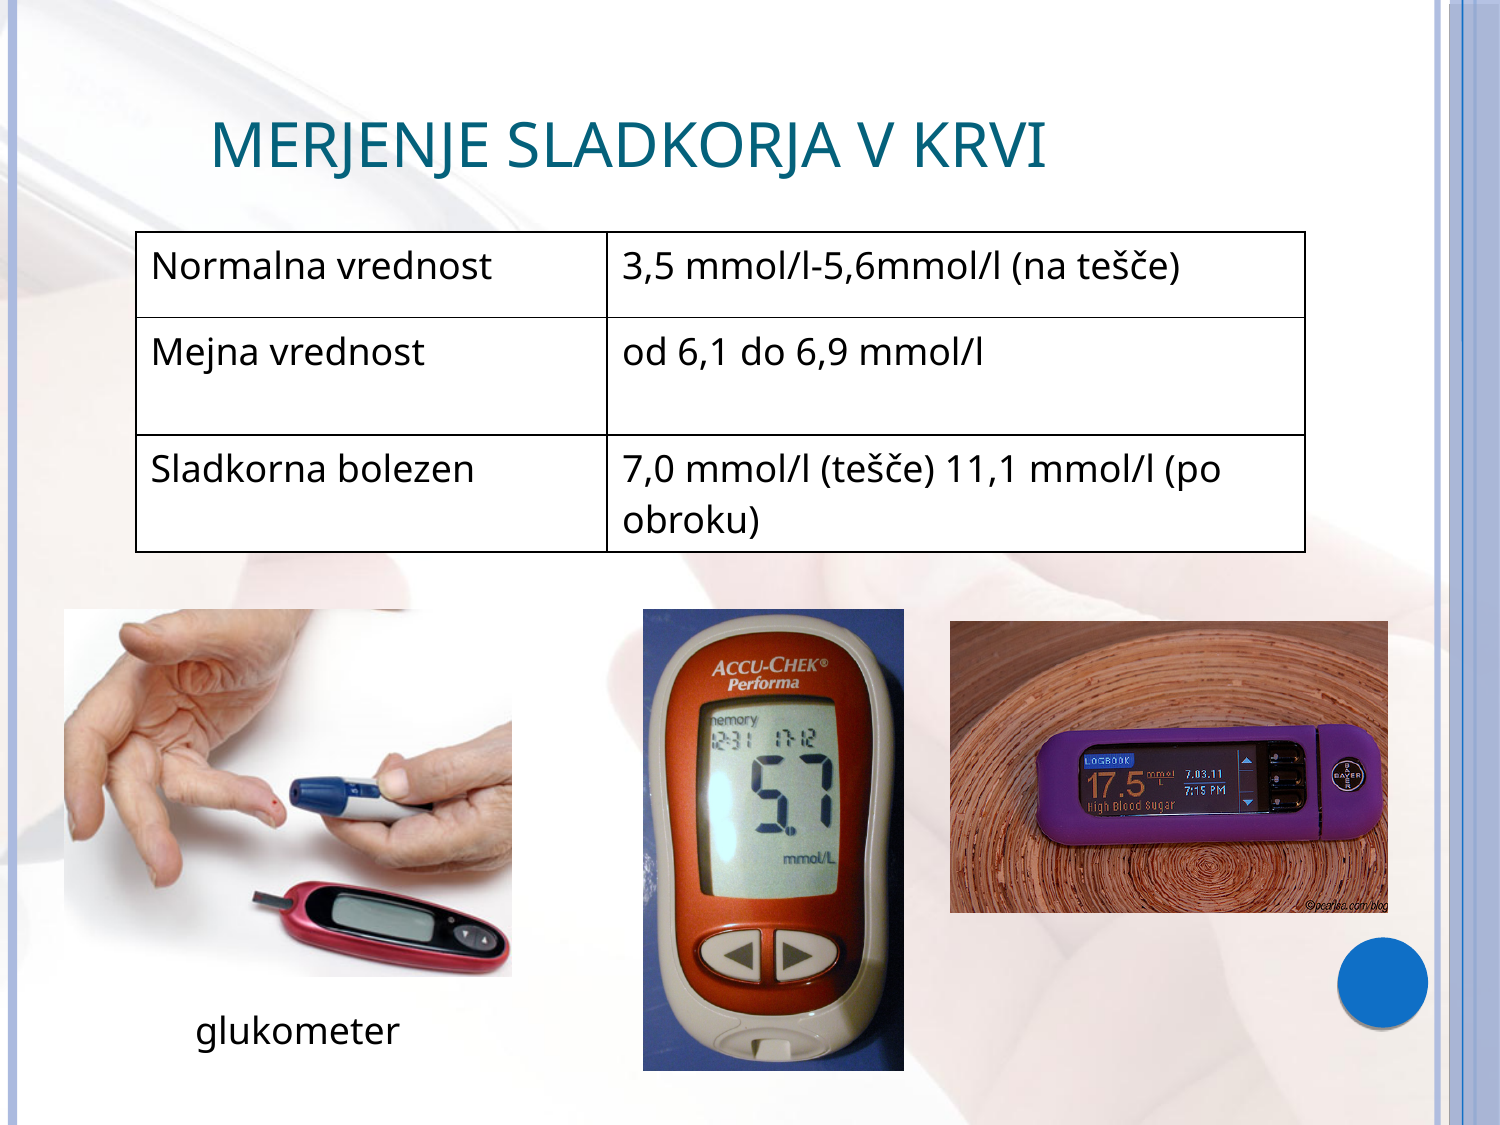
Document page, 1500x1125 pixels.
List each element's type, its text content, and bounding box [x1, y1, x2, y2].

picture [18, 0, 1434, 1125]
table_cell Mejna vrednost [137, 318, 606, 434]
table_header 3,5 mmol/l-5,6mmol/l (na tešče) [608, 233, 1304, 317]
title Merjenje sladkorja v krvi [194, 0, 1420, 188]
table_header Normalna vrednost [137, 233, 606, 317]
table_cell 7,0 mmol/l (tešče) 11,1 mmol/l (po obroku) [608, 436, 1304, 551]
text_box glukometer [180, 999, 416, 1060]
picture [1441, 0, 1449, 1125]
picture [0, 0, 7, 1125]
table_cell od 6,1 do 6,9 mmol/l [608, 318, 1304, 434]
table_cell Sladkorna bolezen [137, 436, 606, 551]
